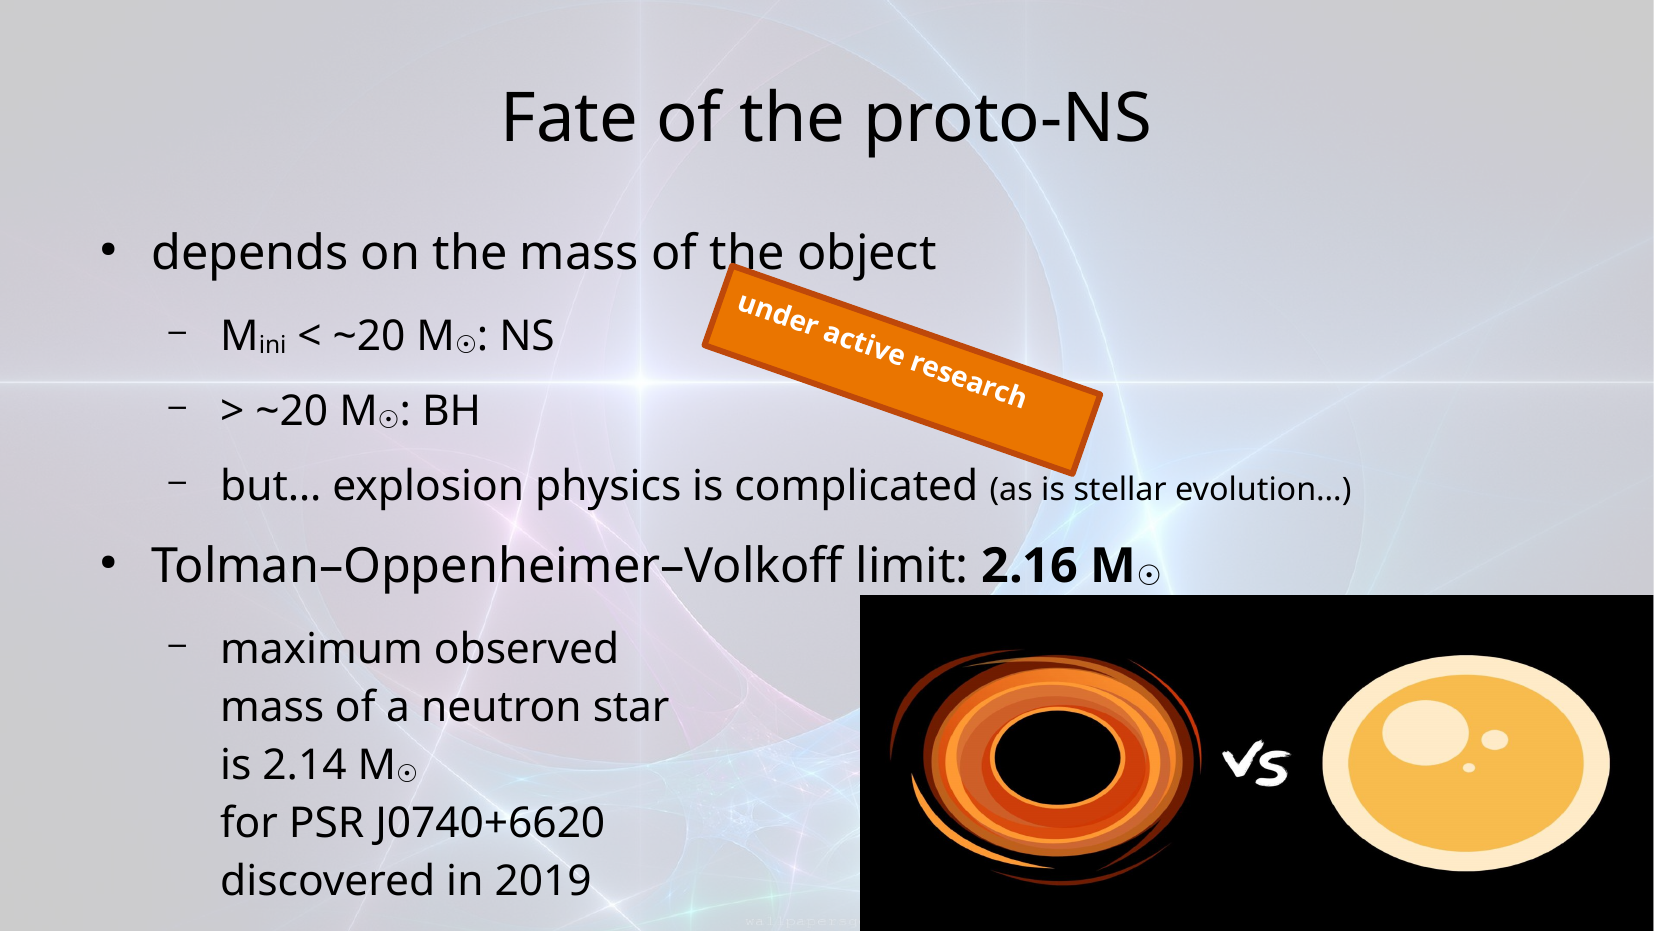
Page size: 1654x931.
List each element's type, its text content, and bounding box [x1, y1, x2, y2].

picture [0, 0, 1654, 931]
text_box under active research [704, 265, 1101, 474]
list depends on the mass of the object Mini < ~20 M☉: NS > ~20 M☉: BH but… explosion physics is complicated (as is stellar evolution…) Tolman–Oppenheimer–Volkoff limit: 2.16 M☉ maximum observed mass of a neutron star is 2.14 M☉ for PSR J0740+6620 discovered in 2019 [82, 217, 1619, 913]
title Fate of the proto-NS [82, 37, 1571, 193]
